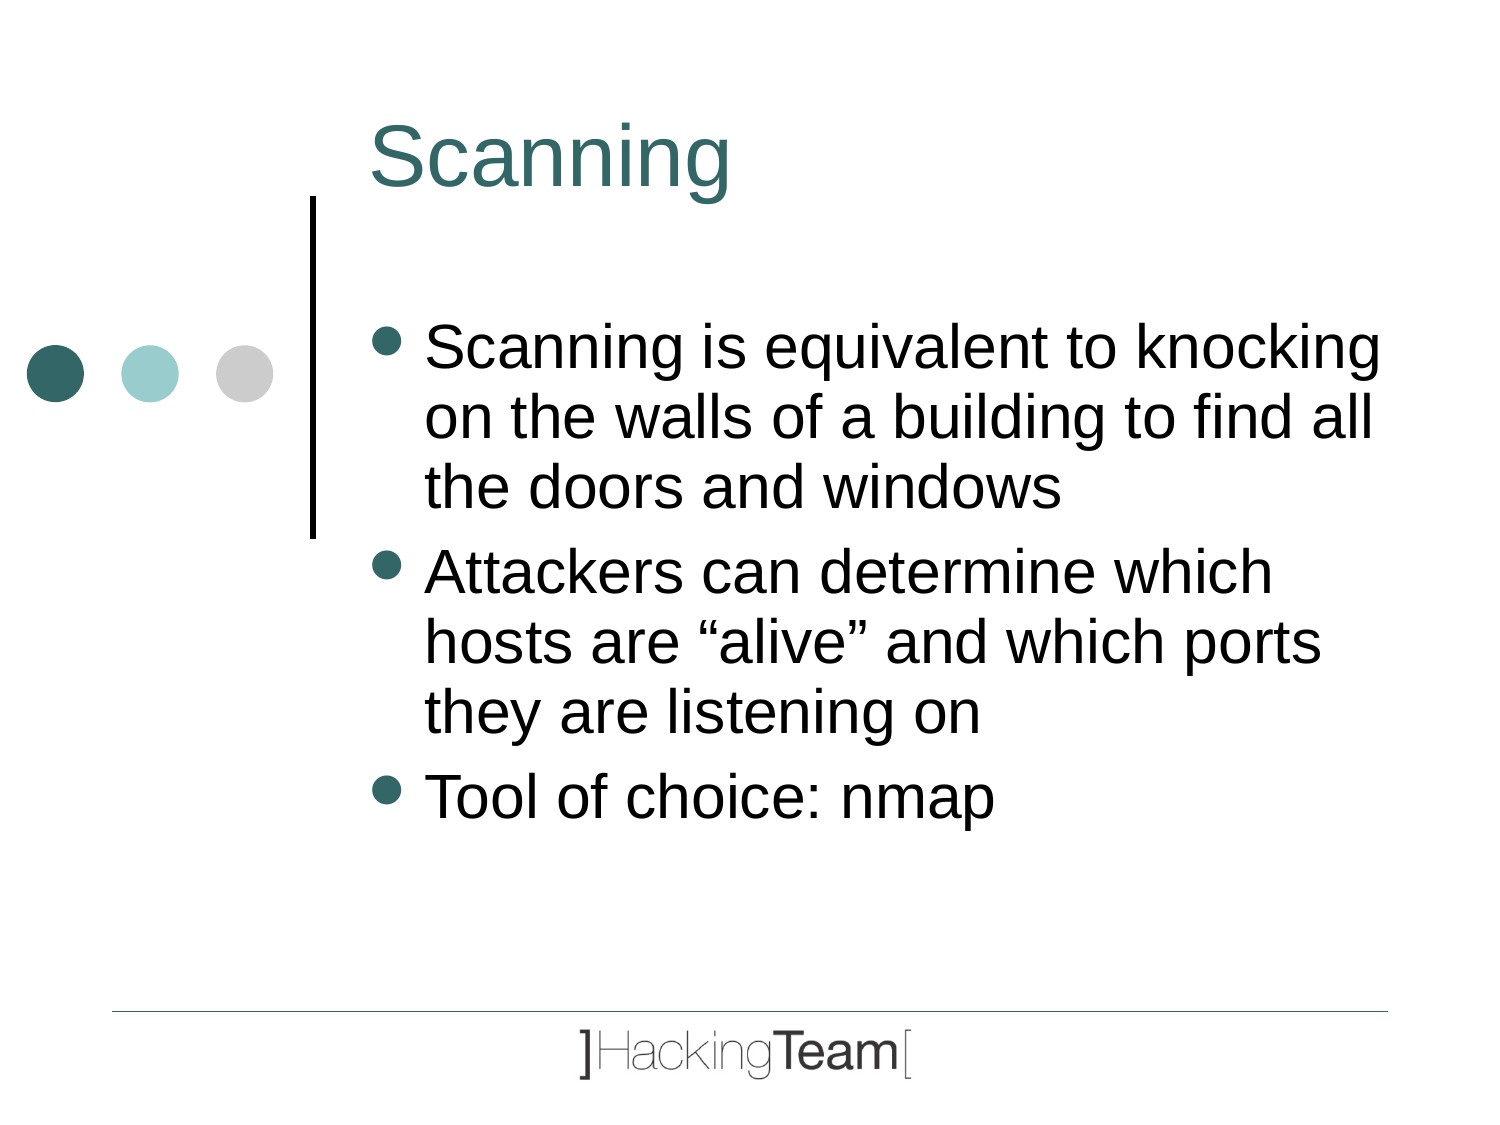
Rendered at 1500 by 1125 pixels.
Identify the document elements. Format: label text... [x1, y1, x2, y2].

title Scanning [249, 38, 1401, 275]
picture [574, 1041, 916, 1084]
list Scanning is equivalent to knocking on the walls of a building to find all the doors and windows Attackers can determine which hosts are “alive” and which ports they are listening on Tool of choice: nmap [249, 312, 1401, 1041]
